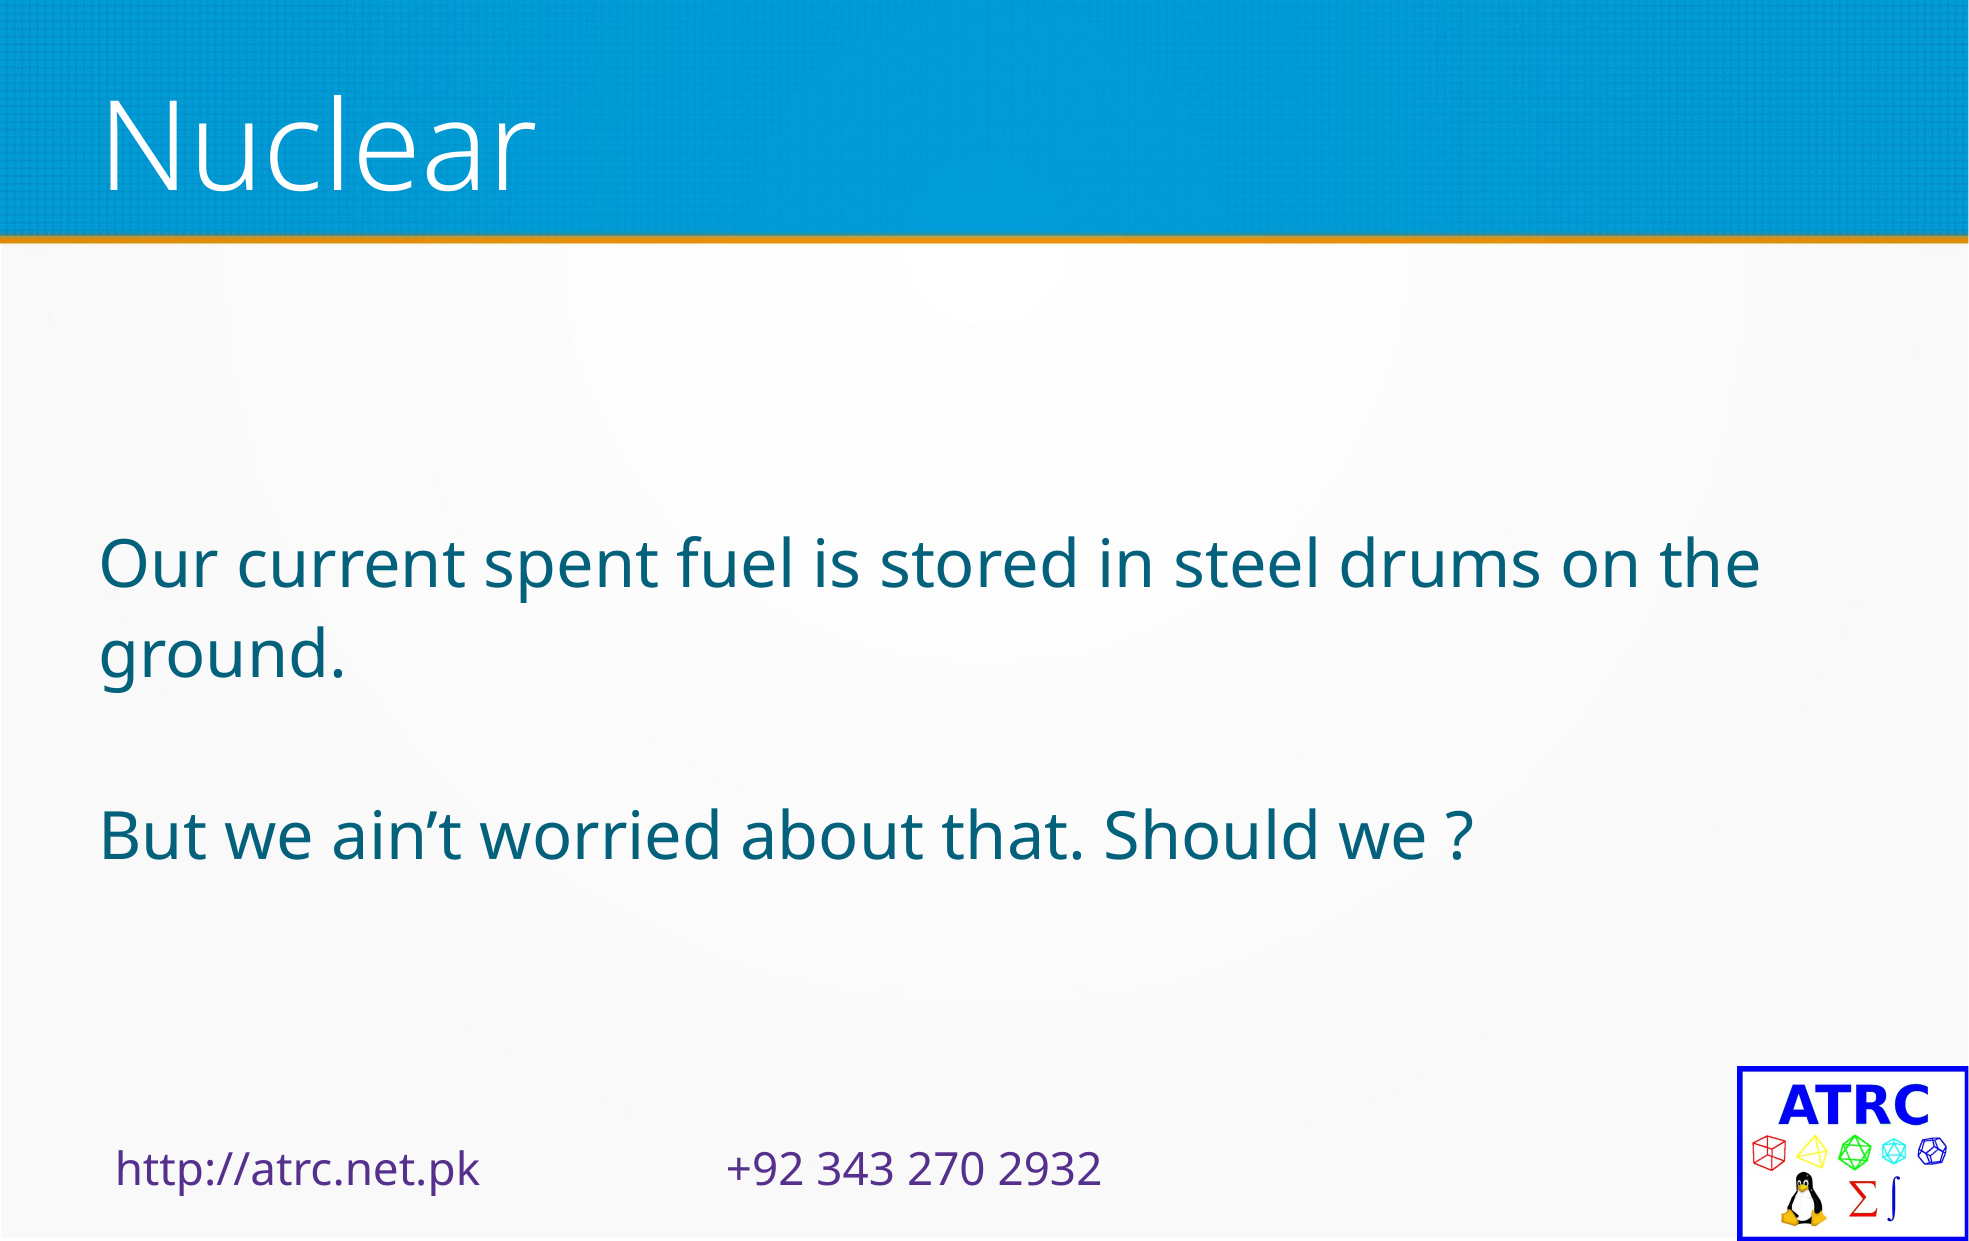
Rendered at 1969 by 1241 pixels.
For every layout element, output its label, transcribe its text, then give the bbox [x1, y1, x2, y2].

subtitle Our current spent fuel is stored in steel drums on the ground. But we ain’t worried about that. Should we ? [98, 315, 1861, 1081]
title Nuclear [98, 19, 1870, 227]
picture [0, 233, 1969, 1241]
